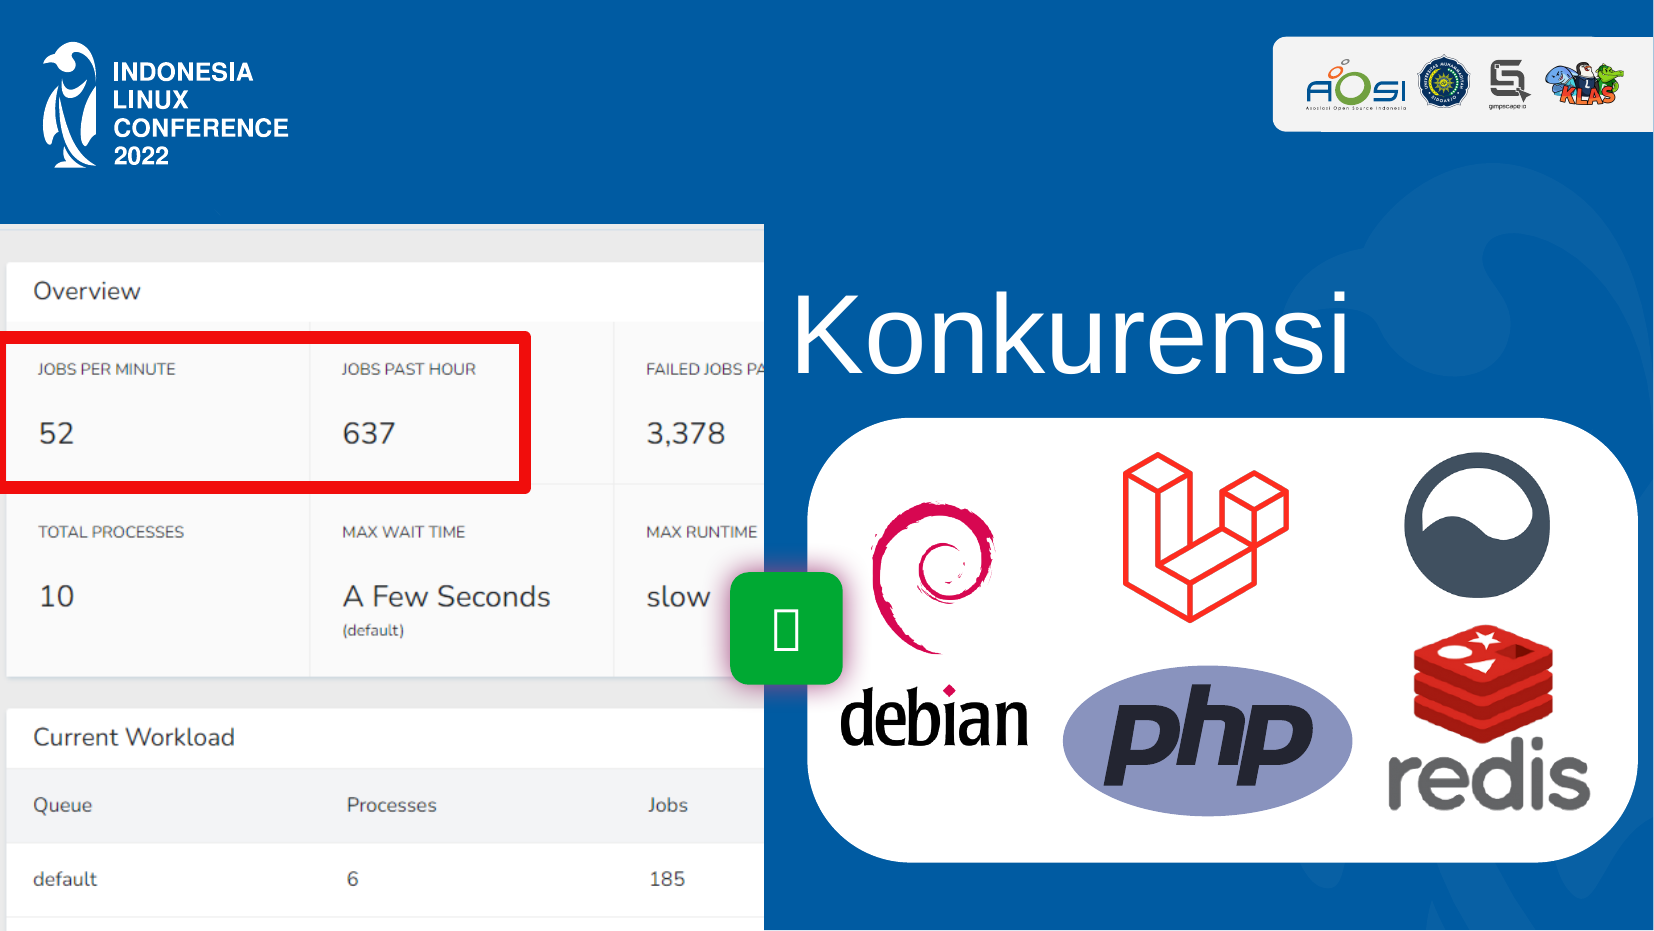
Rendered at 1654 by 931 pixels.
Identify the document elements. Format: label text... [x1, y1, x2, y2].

text_box [807, 417, 1638, 863]
picture [1545, 62, 1624, 105]
picture [1359, 607, 1618, 826]
picture [0, 224, 764, 931]
picture [1401, 449, 1550, 598]
text_box  [730, 572, 840, 685]
title Konkurensi [789, 146, 1540, 409]
picture [6, 344, 519, 481]
picture [840, 499, 1029, 746]
picture [1417, 54, 1471, 108]
picture [1062, 665, 1353, 818]
picture [1123, 452, 1290, 626]
